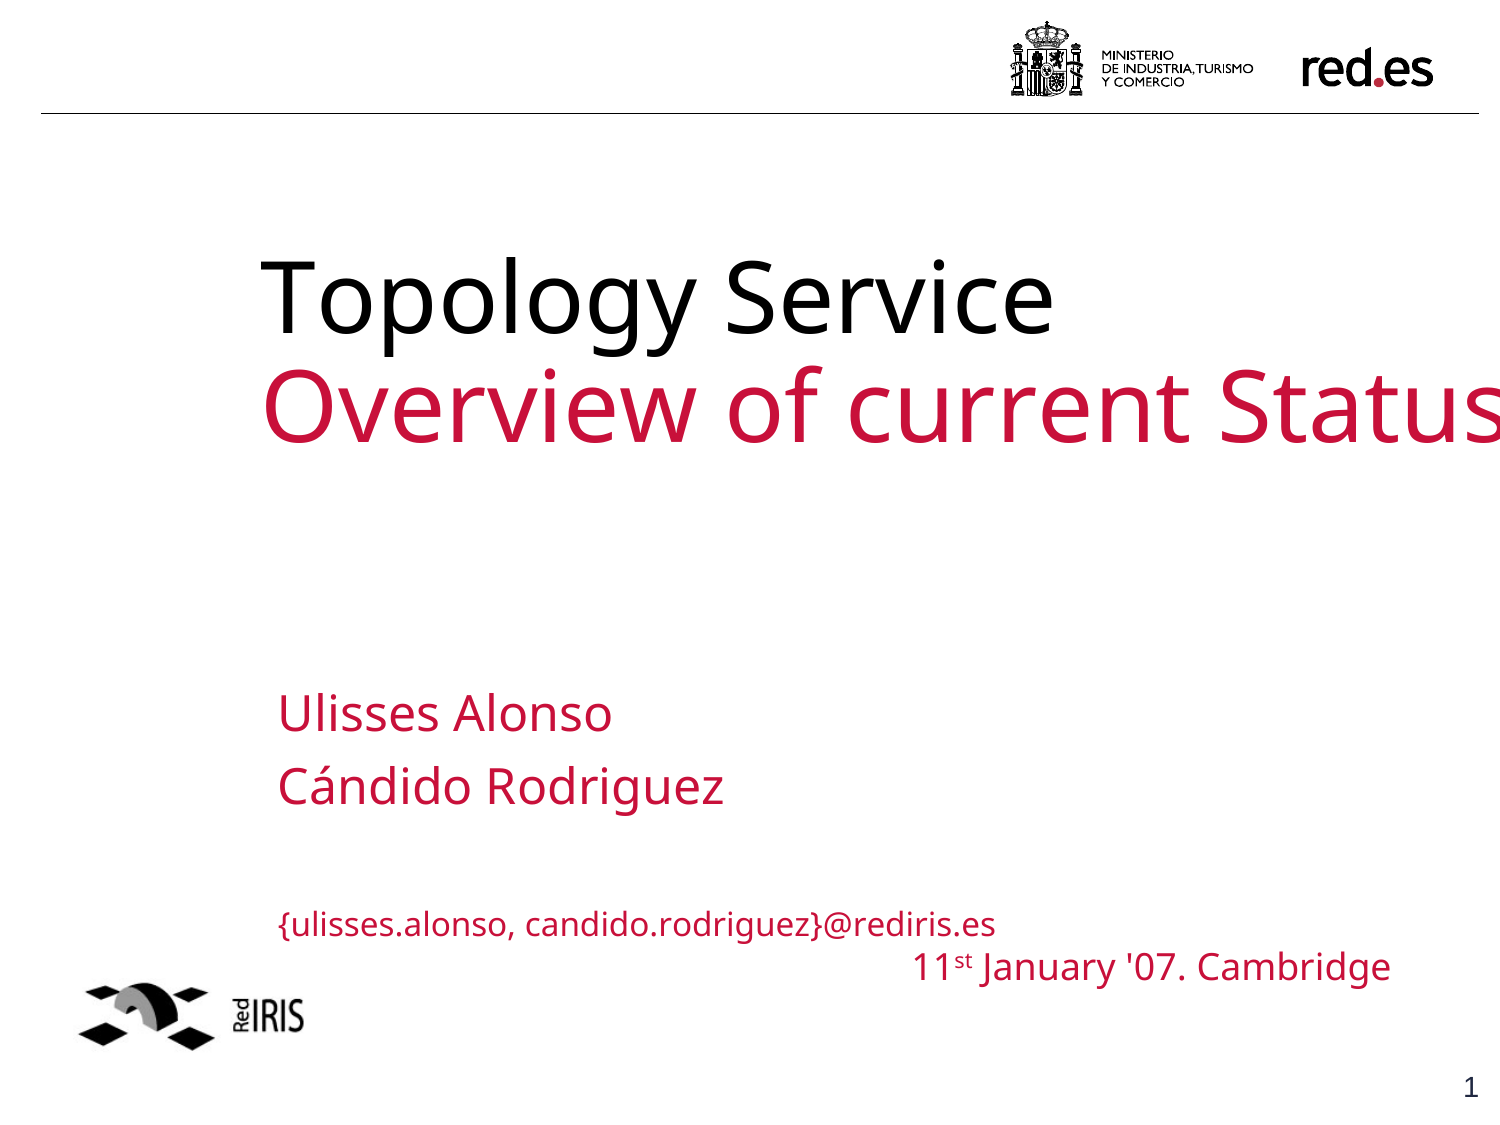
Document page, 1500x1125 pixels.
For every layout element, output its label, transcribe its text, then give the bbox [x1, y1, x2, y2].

text_box Ulisses Alonso Cándido Rodriguez {ulisses.alonso, candido.rodriguez}@rediris.es [263, 679, 1074, 952]
text_box Topology Service Overview of current Status & Installation [246, 238, 1500, 473]
picture [64, 969, 322, 1059]
text_box 11st January '07. Cambridge [758, 940, 1407, 1019]
